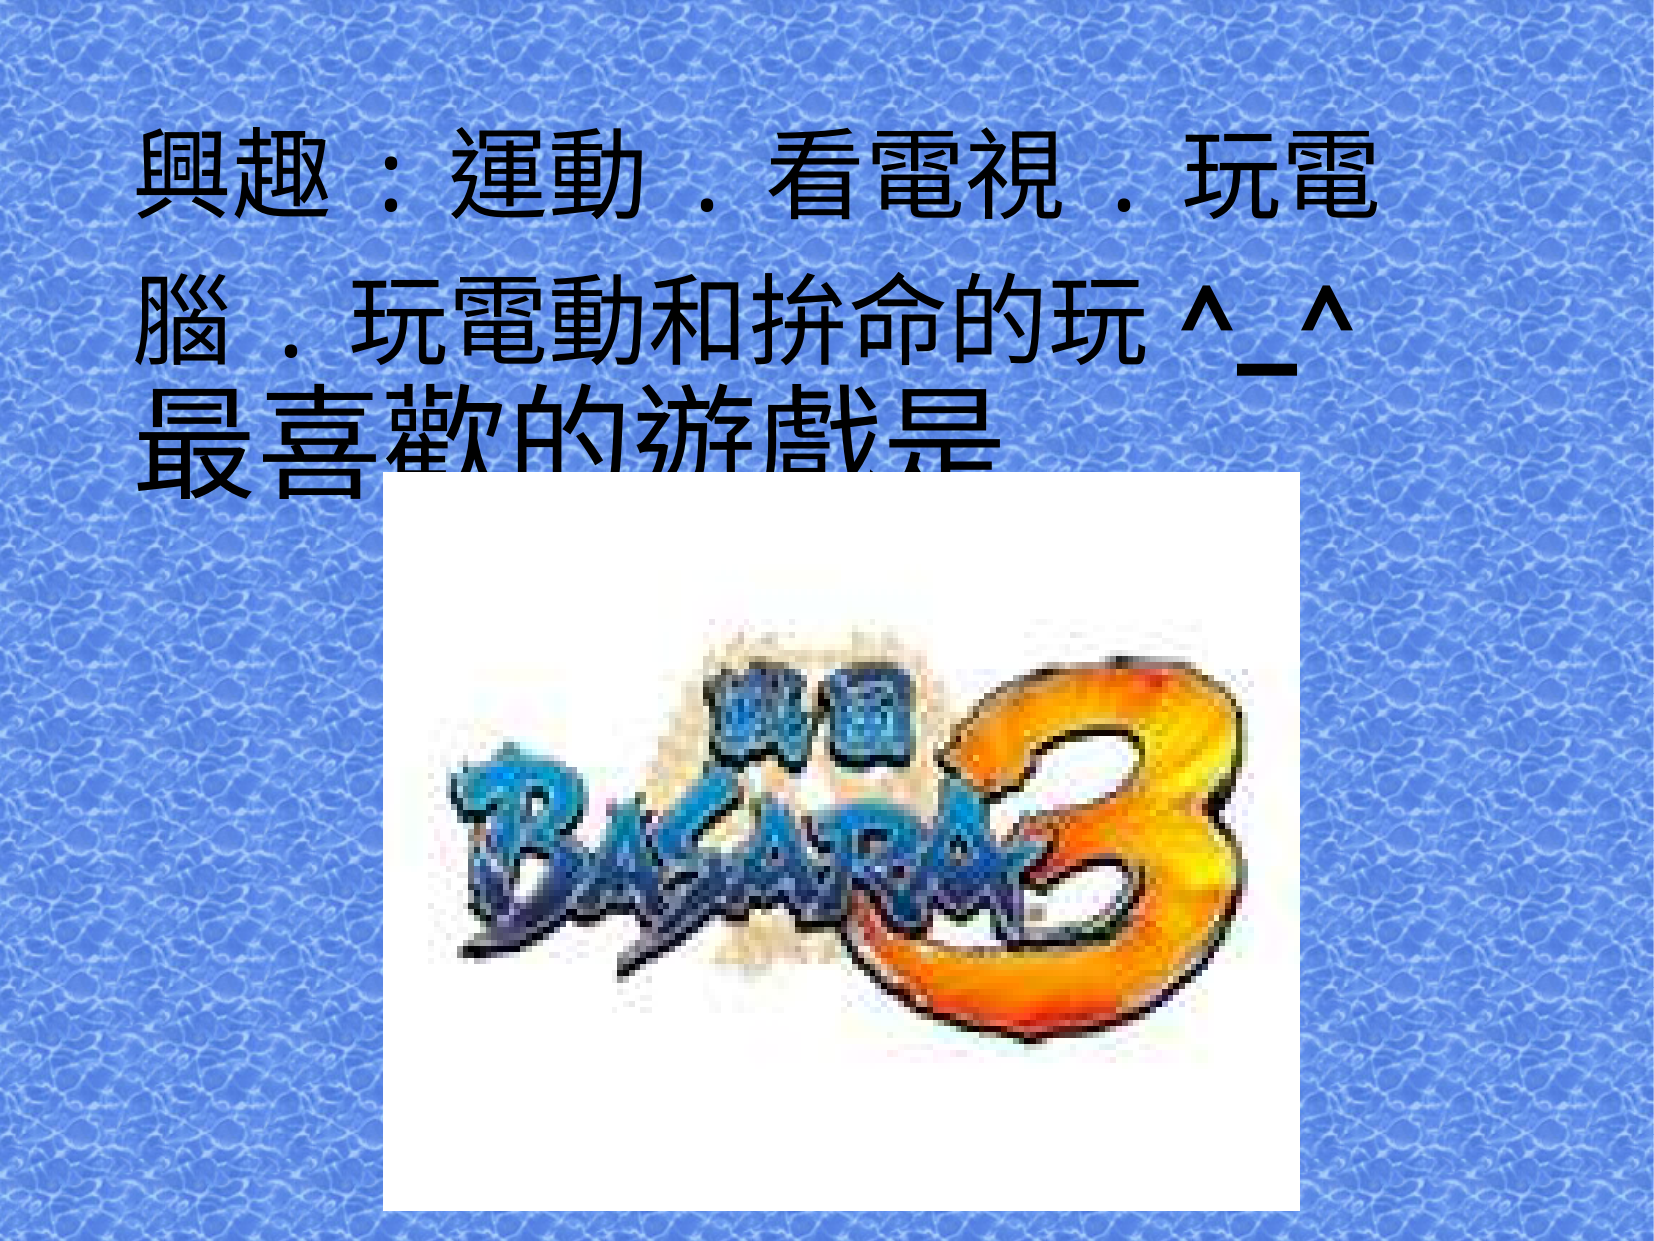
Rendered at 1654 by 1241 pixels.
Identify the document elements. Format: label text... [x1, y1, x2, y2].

text_box 興趣:運動.看電視.玩電腦.玩電動和拚命的玩^_^ [118, 88, 1565, 344]
text_box 最喜歡的遊戲是... [118, 337, 1477, 502]
picture [0, 0, 1654, 1241]
